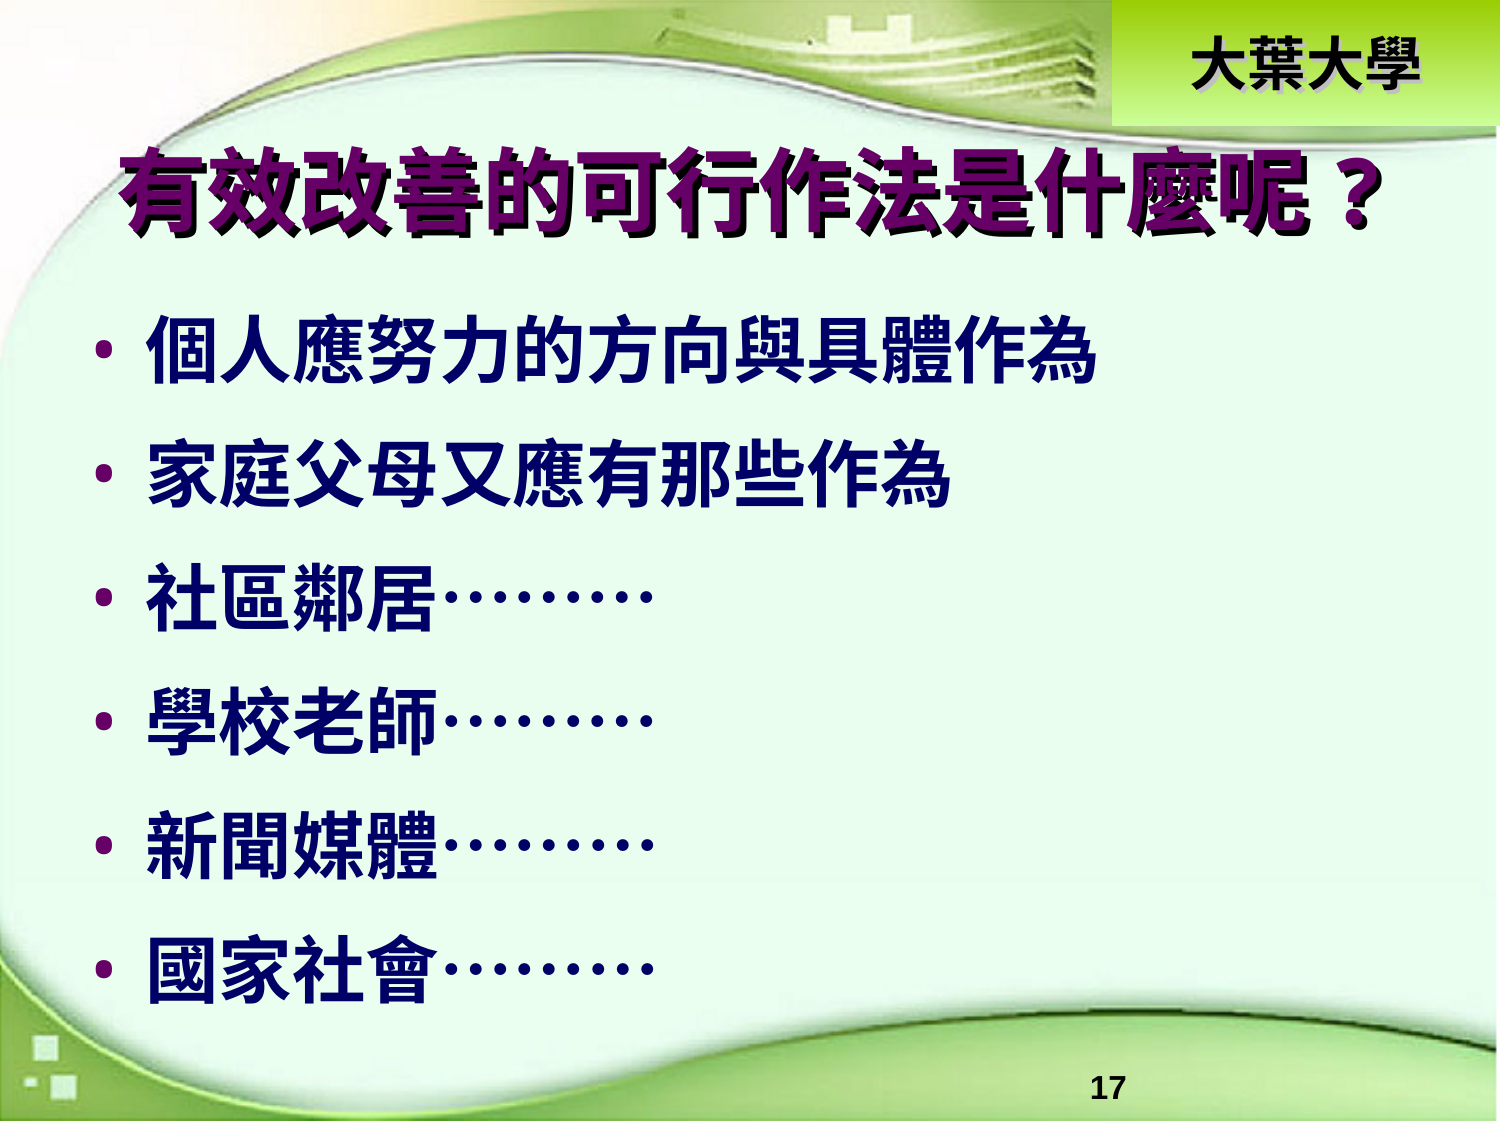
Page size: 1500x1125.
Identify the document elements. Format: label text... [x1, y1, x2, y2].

title 有效改善的可行作法是什麼呢? [75, 125, 1426, 278]
list 個人應努力的方向與具體作為 家庭父母又應有那些作為 社區鄰居……… 學校老師……… 新聞媒體……… 國家社會……… [75, 278, 1426, 1022]
